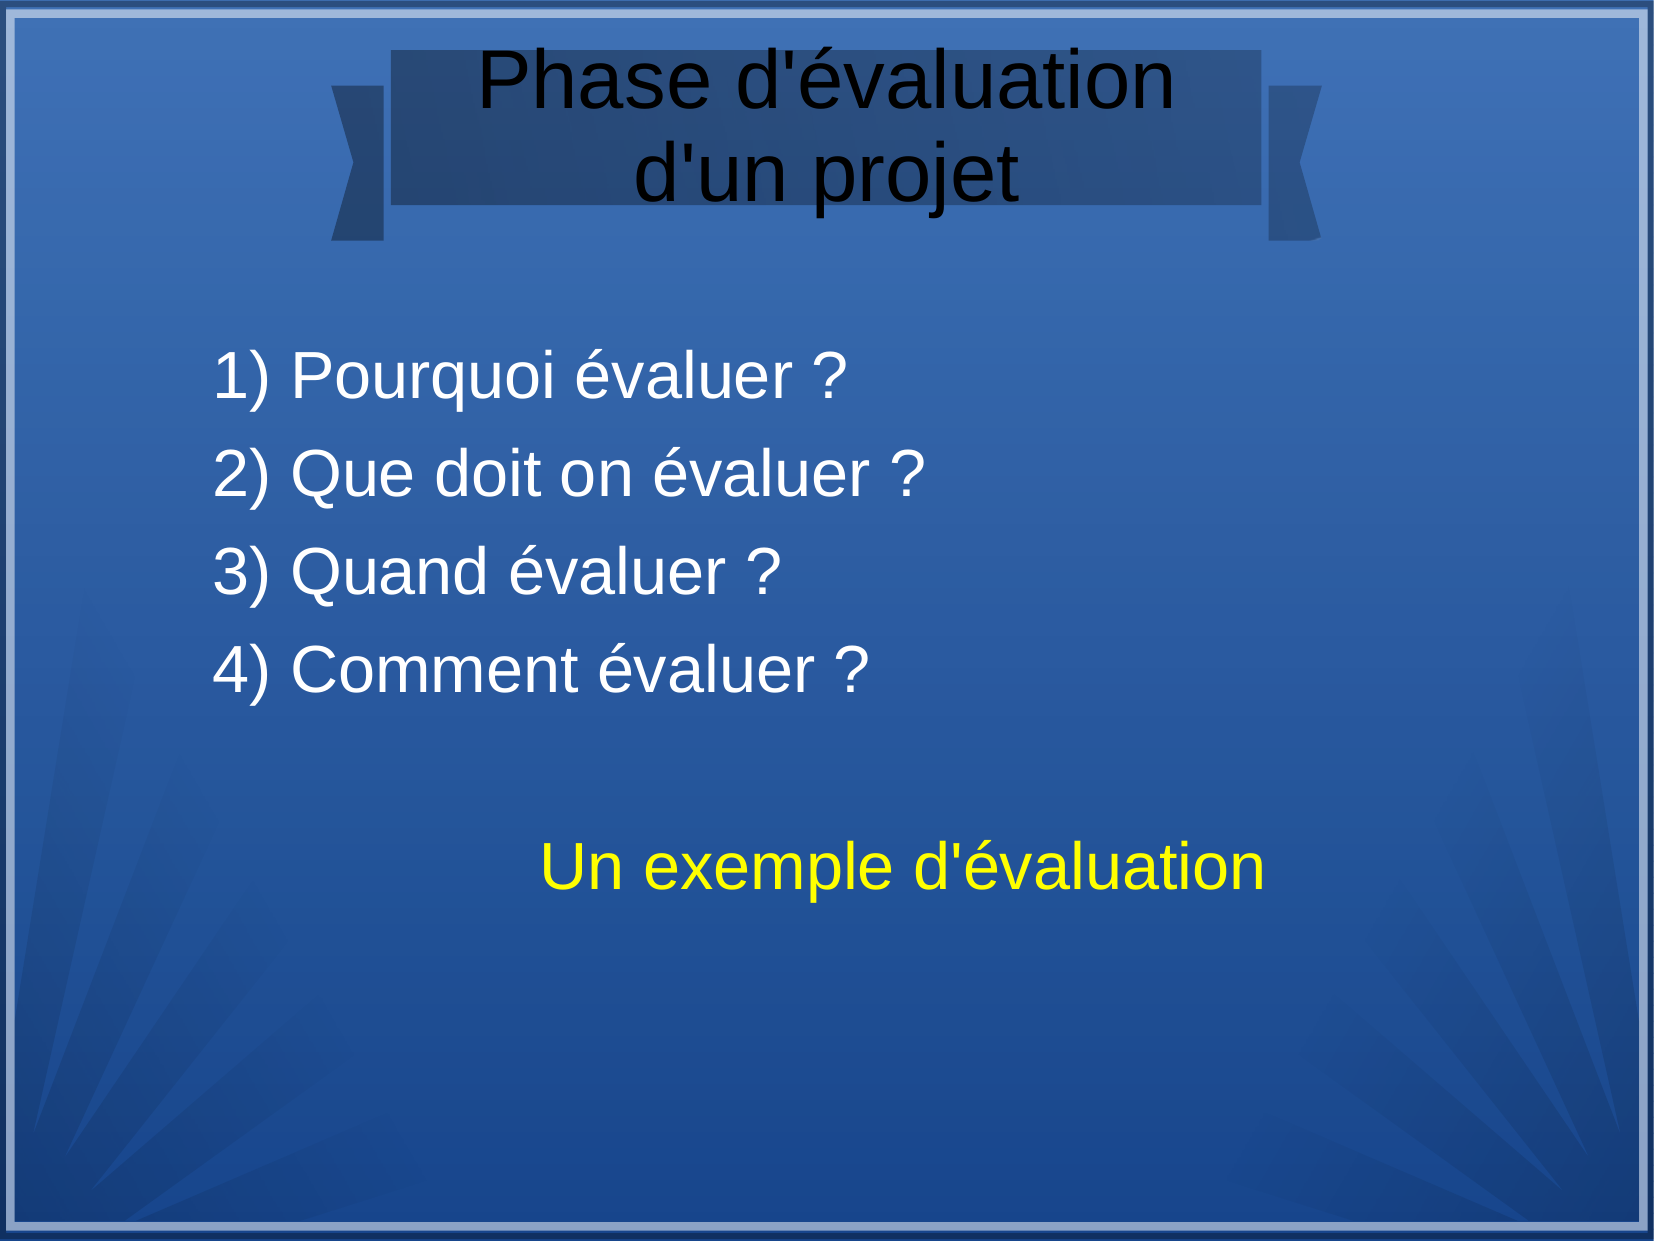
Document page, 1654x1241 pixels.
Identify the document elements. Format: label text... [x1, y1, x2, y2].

list Pourquoi évaluer ? Que doit on évaluer ? Quand évaluer ? Comment évaluer ? Un exemple d'évaluation [123, 337, 1612, 1241]
title Phase d'évaluation d'un projet [389, 32, 1264, 220]
